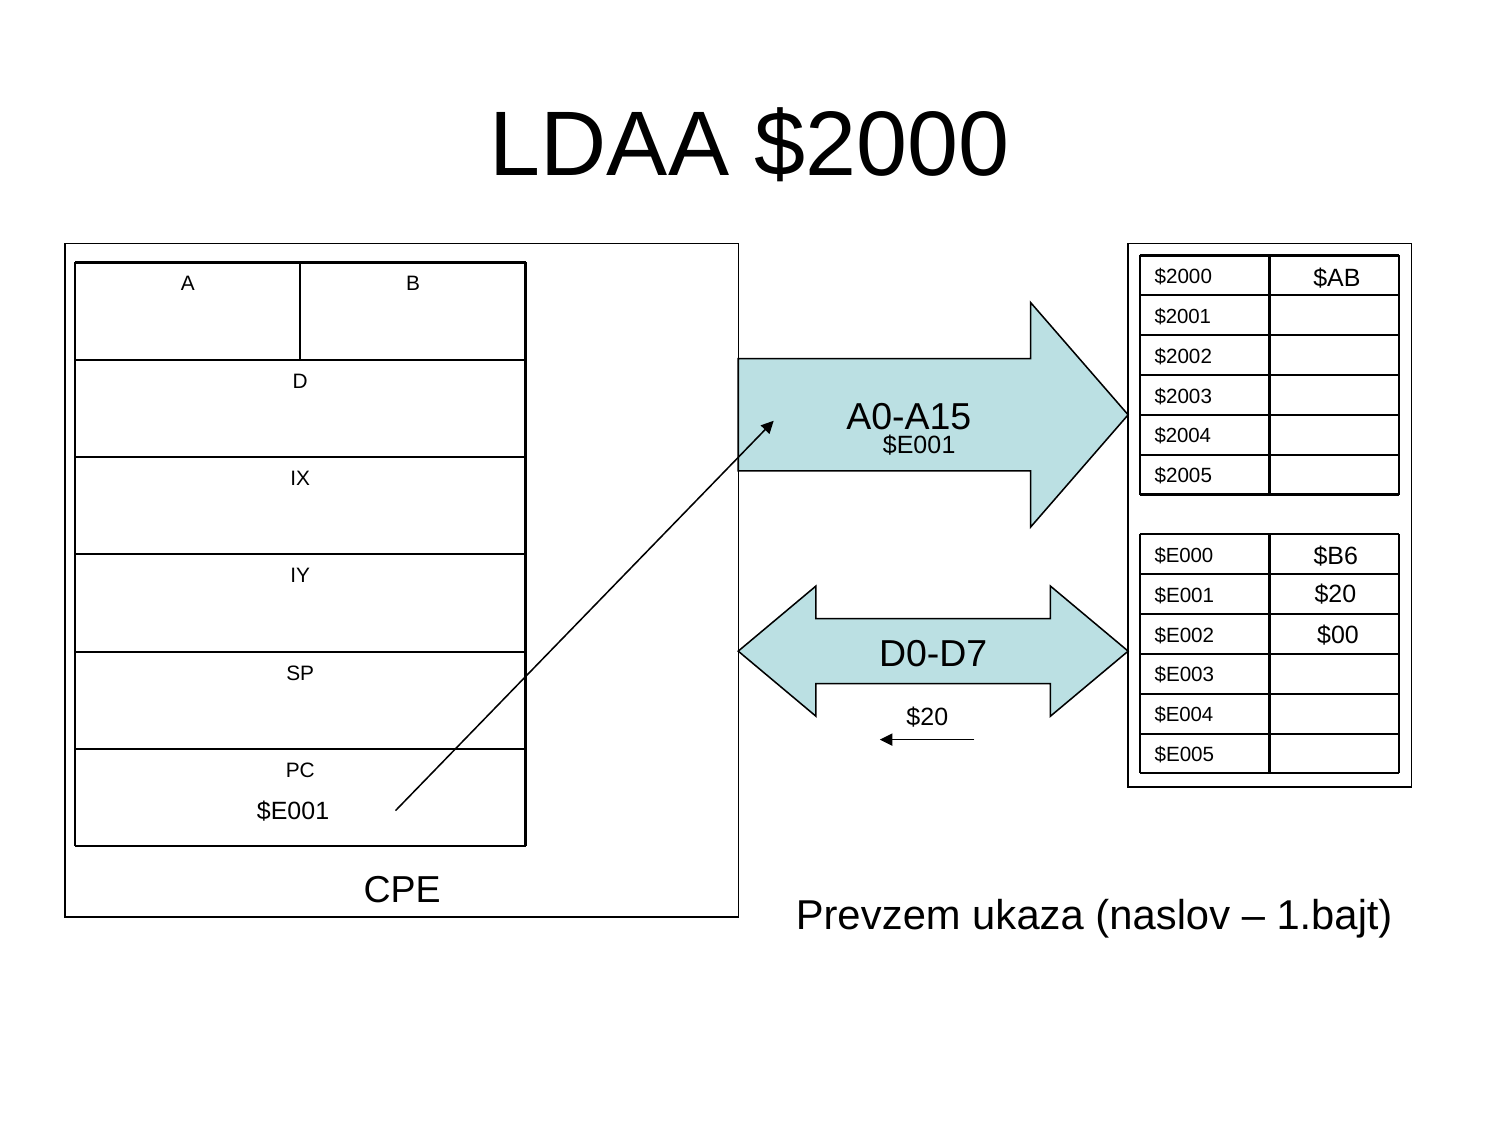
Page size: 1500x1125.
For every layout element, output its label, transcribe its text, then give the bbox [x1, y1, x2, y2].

text_box $2003 [1141, 376, 1268, 414]
text_box $E003 [1141, 655, 1268, 693]
text_box SP [459, 681, 524, 748]
text_box $E001 [1141, 575, 1268, 613]
text_box IY [76, 555, 524, 651]
text_box A0-A15 [738, 302, 1129, 528]
text_box B [301, 264, 524, 359]
text_box $E002 [1141, 615, 1268, 653]
text_box $E001 [868, 420, 971, 467]
text_box $AB [1298, 254, 1376, 300]
text_box SP [76, 653, 524, 748]
title LDAA $2000 [75, 45, 1426, 233]
text_box $2004 [1141, 416, 1268, 454]
text_box Prevzem ukaza (naslov – 1.bajt) [781, 880, 1408, 946]
text_box $2000 [1141, 257, 1268, 294]
text_box D [76, 361, 524, 456]
text_box $20 [1299, 570, 1372, 616]
text_box $00 [1302, 610, 1374, 657]
text_box D0-D7 [738, 586, 1129, 717]
text_box $E000 [1141, 535, 1268, 573]
text_box PC [76, 750, 524, 845]
text_box $B6 [1298, 531, 1374, 578]
text_box CPE [348, 857, 456, 919]
text_box $2002 [1141, 336, 1268, 374]
text_box $E004 [1141, 695, 1268, 733]
text_box A [76, 264, 299, 359]
text_box $2005 [1141, 456, 1268, 493]
text_box IX [76, 458, 524, 553]
text_box $2001 [1141, 296, 1268, 334]
text_box $20 [891, 692, 964, 738]
text_box $E001 [242, 786, 345, 833]
text_box $E005 [1141, 735, 1268, 772]
